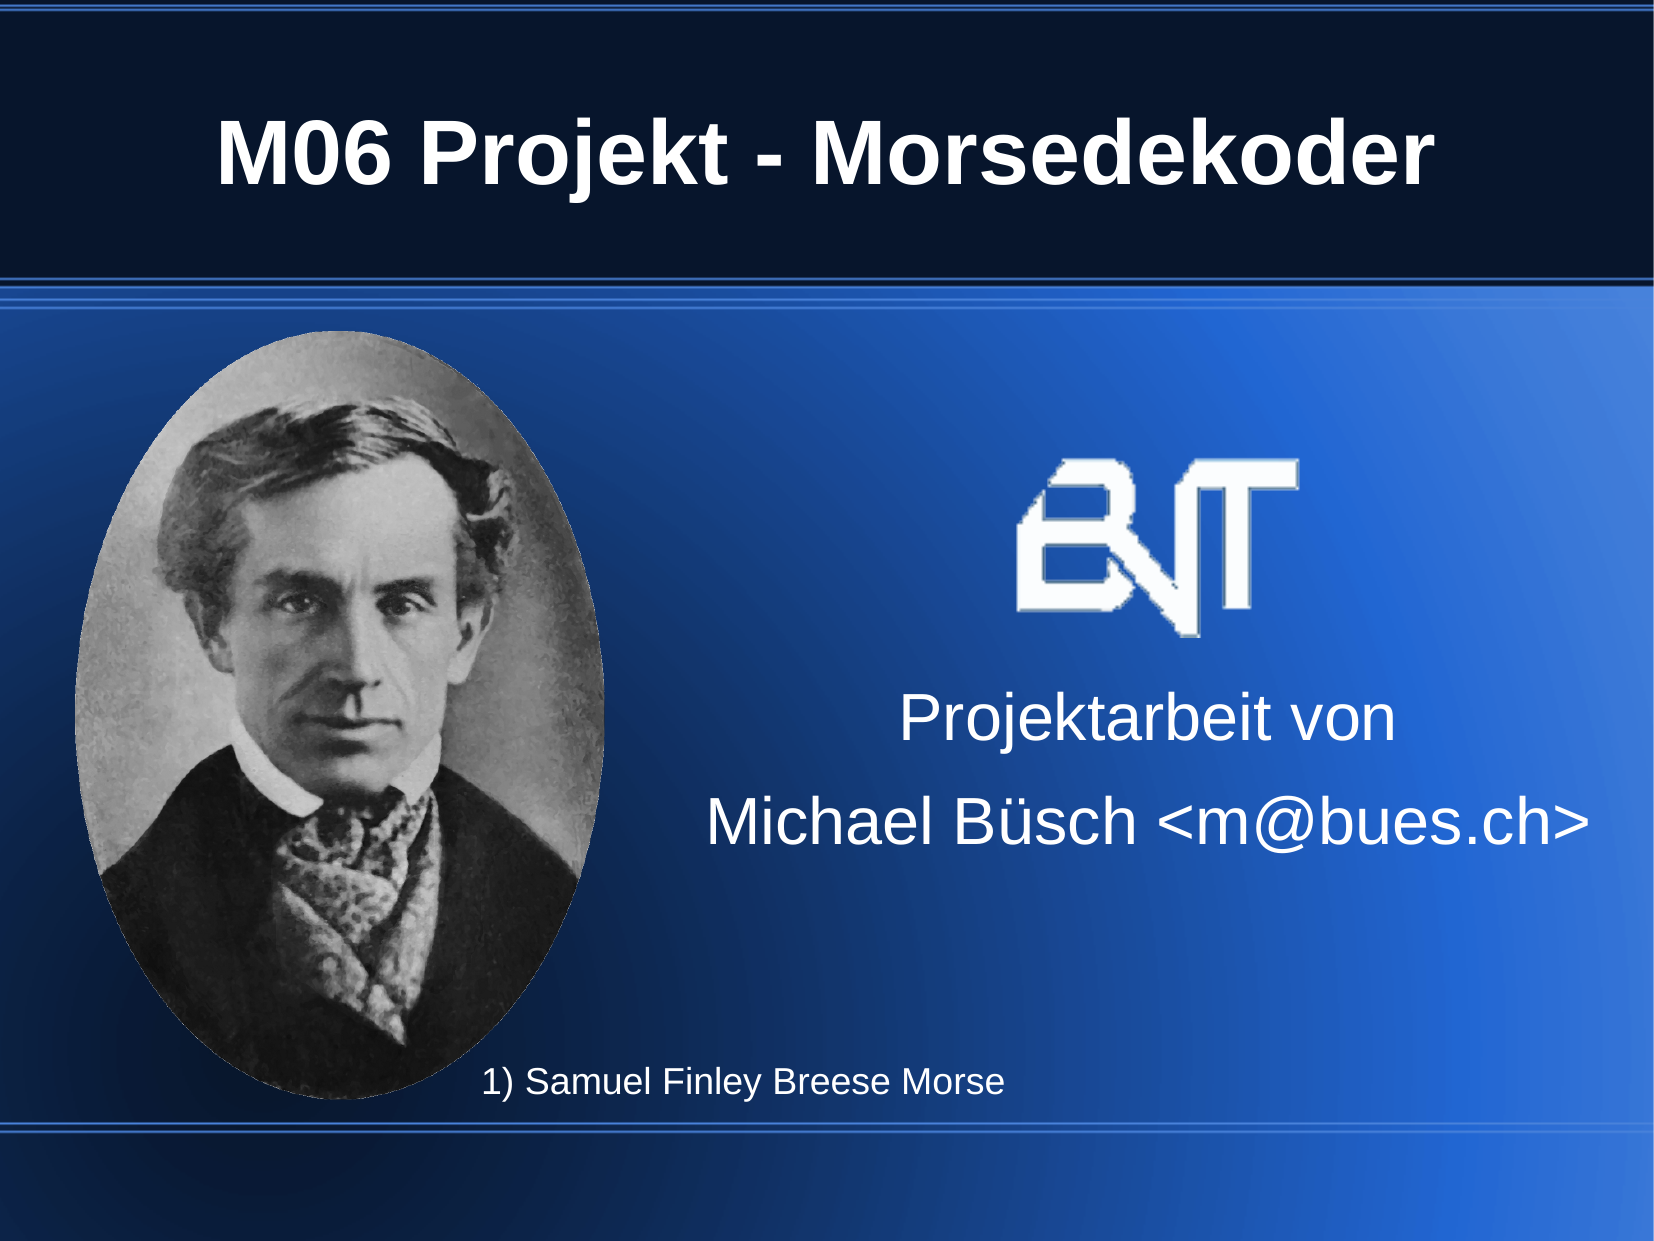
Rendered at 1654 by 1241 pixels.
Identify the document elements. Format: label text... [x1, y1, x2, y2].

text_box 1) Samuel Finley Breese Morse [466, 1053, 1020, 1111]
title M06 Projekt - Morsedekoder [82, 56, 1571, 250]
list Projektarbeit von Michael Büsch <m@bues.ch> [673, 679, 1625, 951]
picture [0, 0, 1654, 1241]
